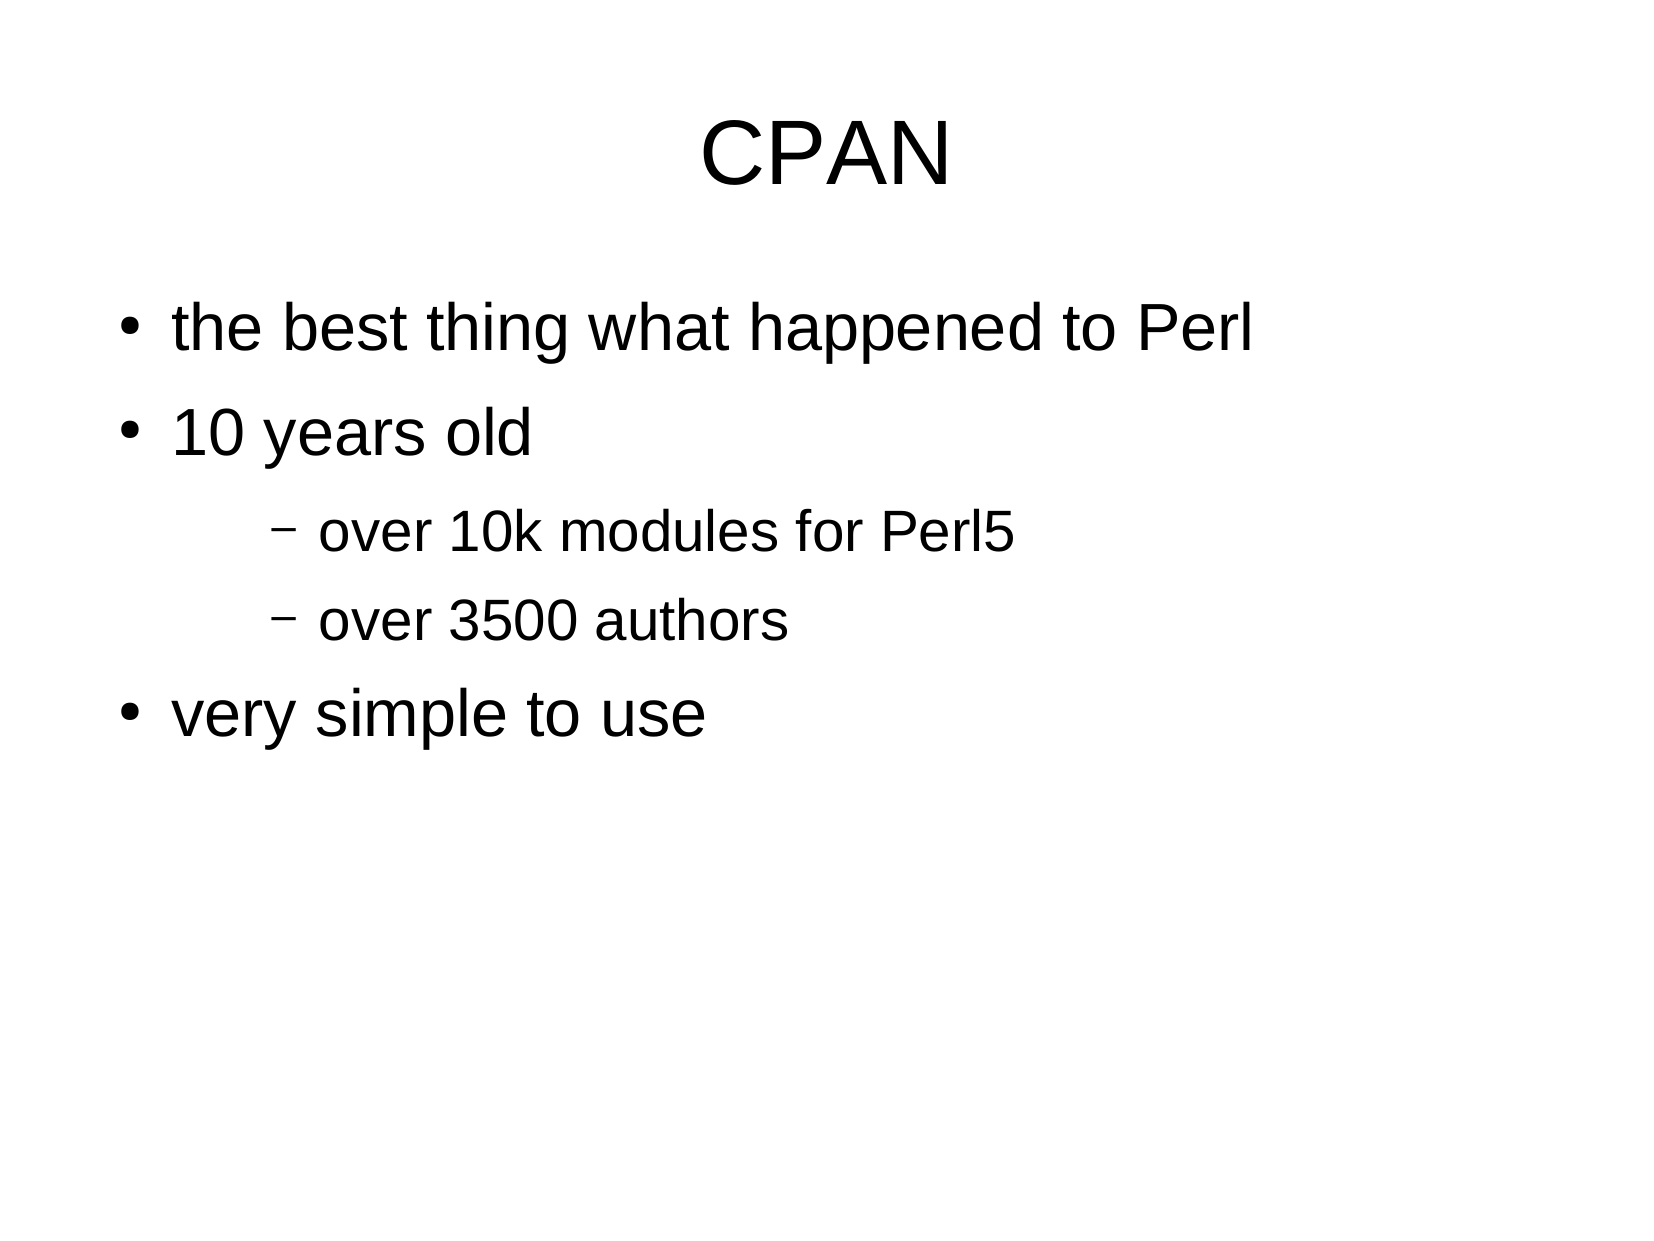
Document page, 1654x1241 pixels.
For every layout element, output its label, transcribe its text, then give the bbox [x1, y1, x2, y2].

title CPAN [82, 49, 1571, 257]
list the best thing what happened to Perl 10 years old over 10k modules for Perl5 over 3500 authors very simple to use [82, 290, 1571, 1109]
